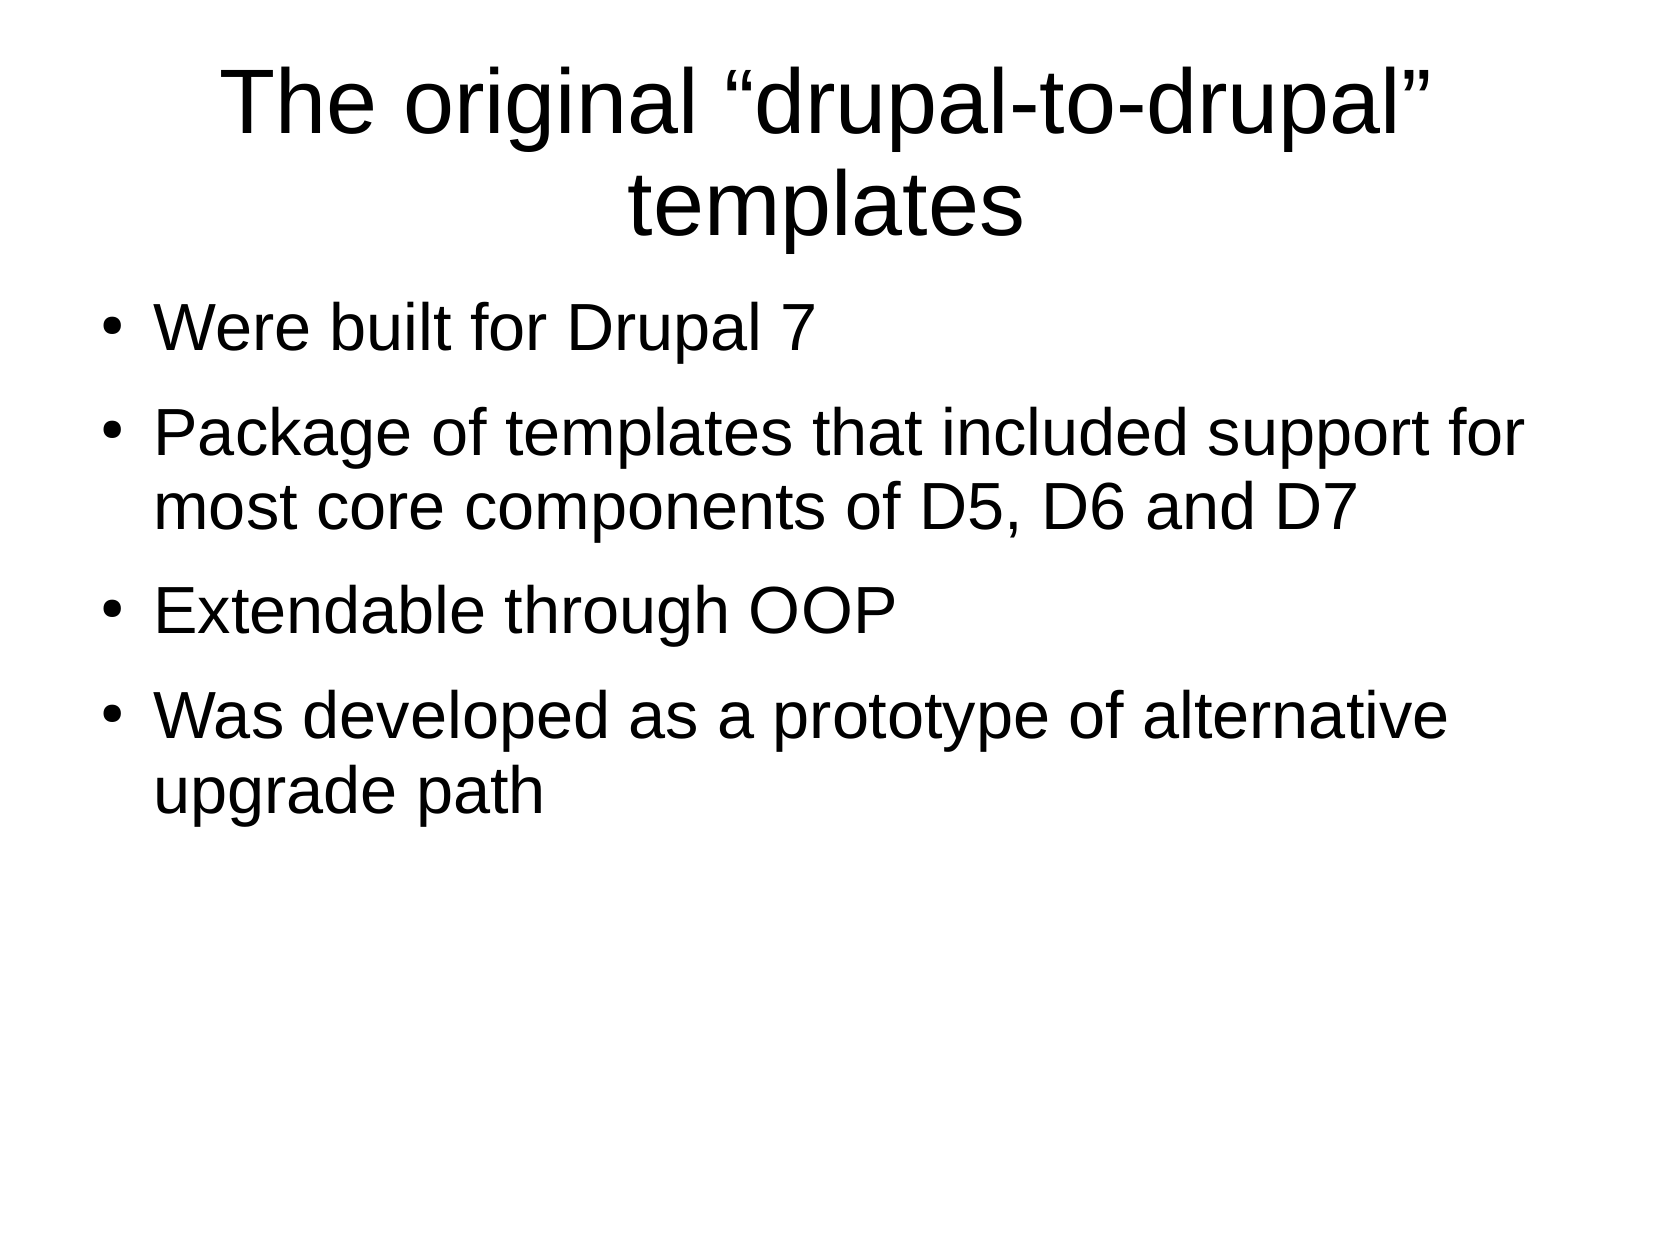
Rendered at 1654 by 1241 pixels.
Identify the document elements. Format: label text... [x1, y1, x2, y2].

list Were built for Drupal 7 Package of templates that included support for most core components of D5, D6 and D7 Extendable through OOP Was developed as a prototype of alternative upgrade path [82, 290, 1538, 1010]
title The original “drupal-to-drupal” templates [82, 49, 1571, 257]
